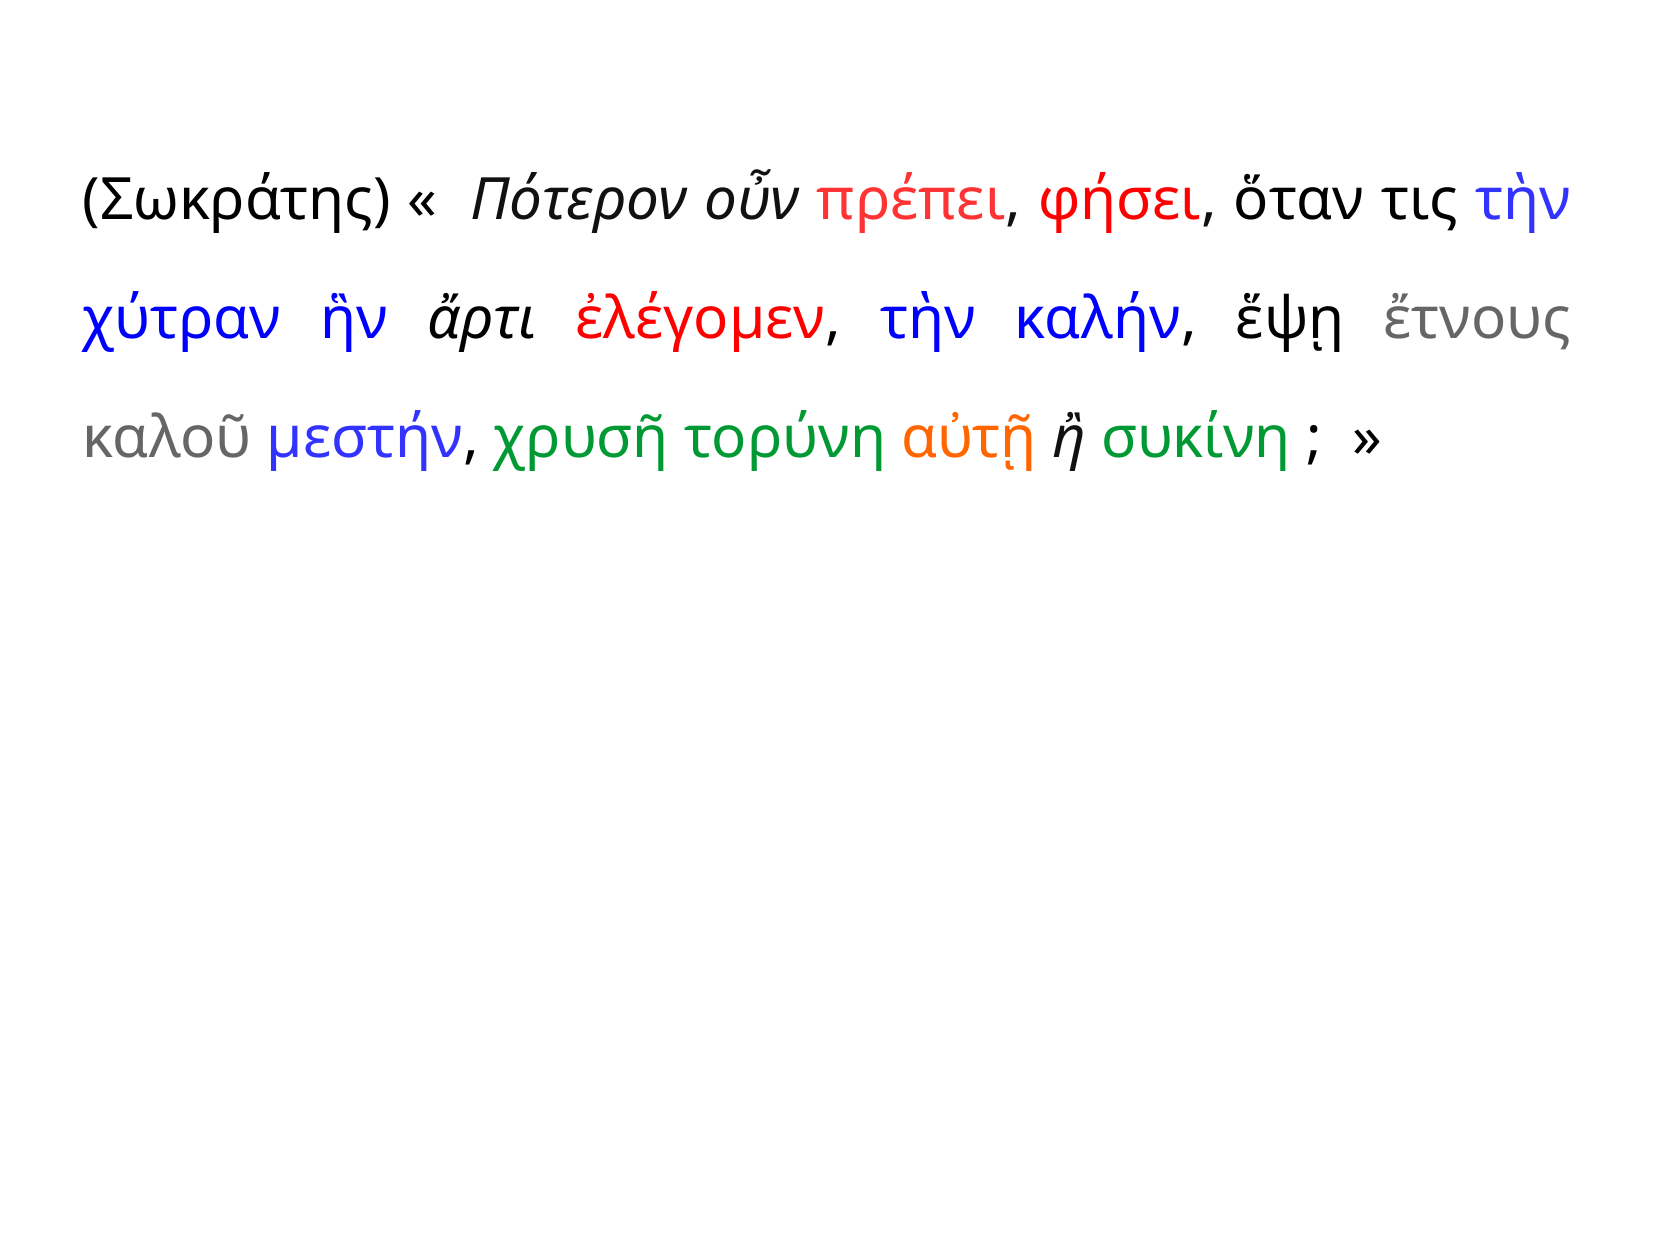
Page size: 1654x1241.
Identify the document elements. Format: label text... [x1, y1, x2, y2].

list (Σωκράτης) « Πότερον οὖν πρέπει, φήσει, ὅταν τις τὴν χύτραν ἣν ἄρτι ἐλέγομεν, τὴν καλήν, ἕψῃ ἔτνους καλοῦ μεστήν, χρυσῆ τορύνη αὐτῇ ἢ συκίνη ; » [82, 118, 1571, 1241]
